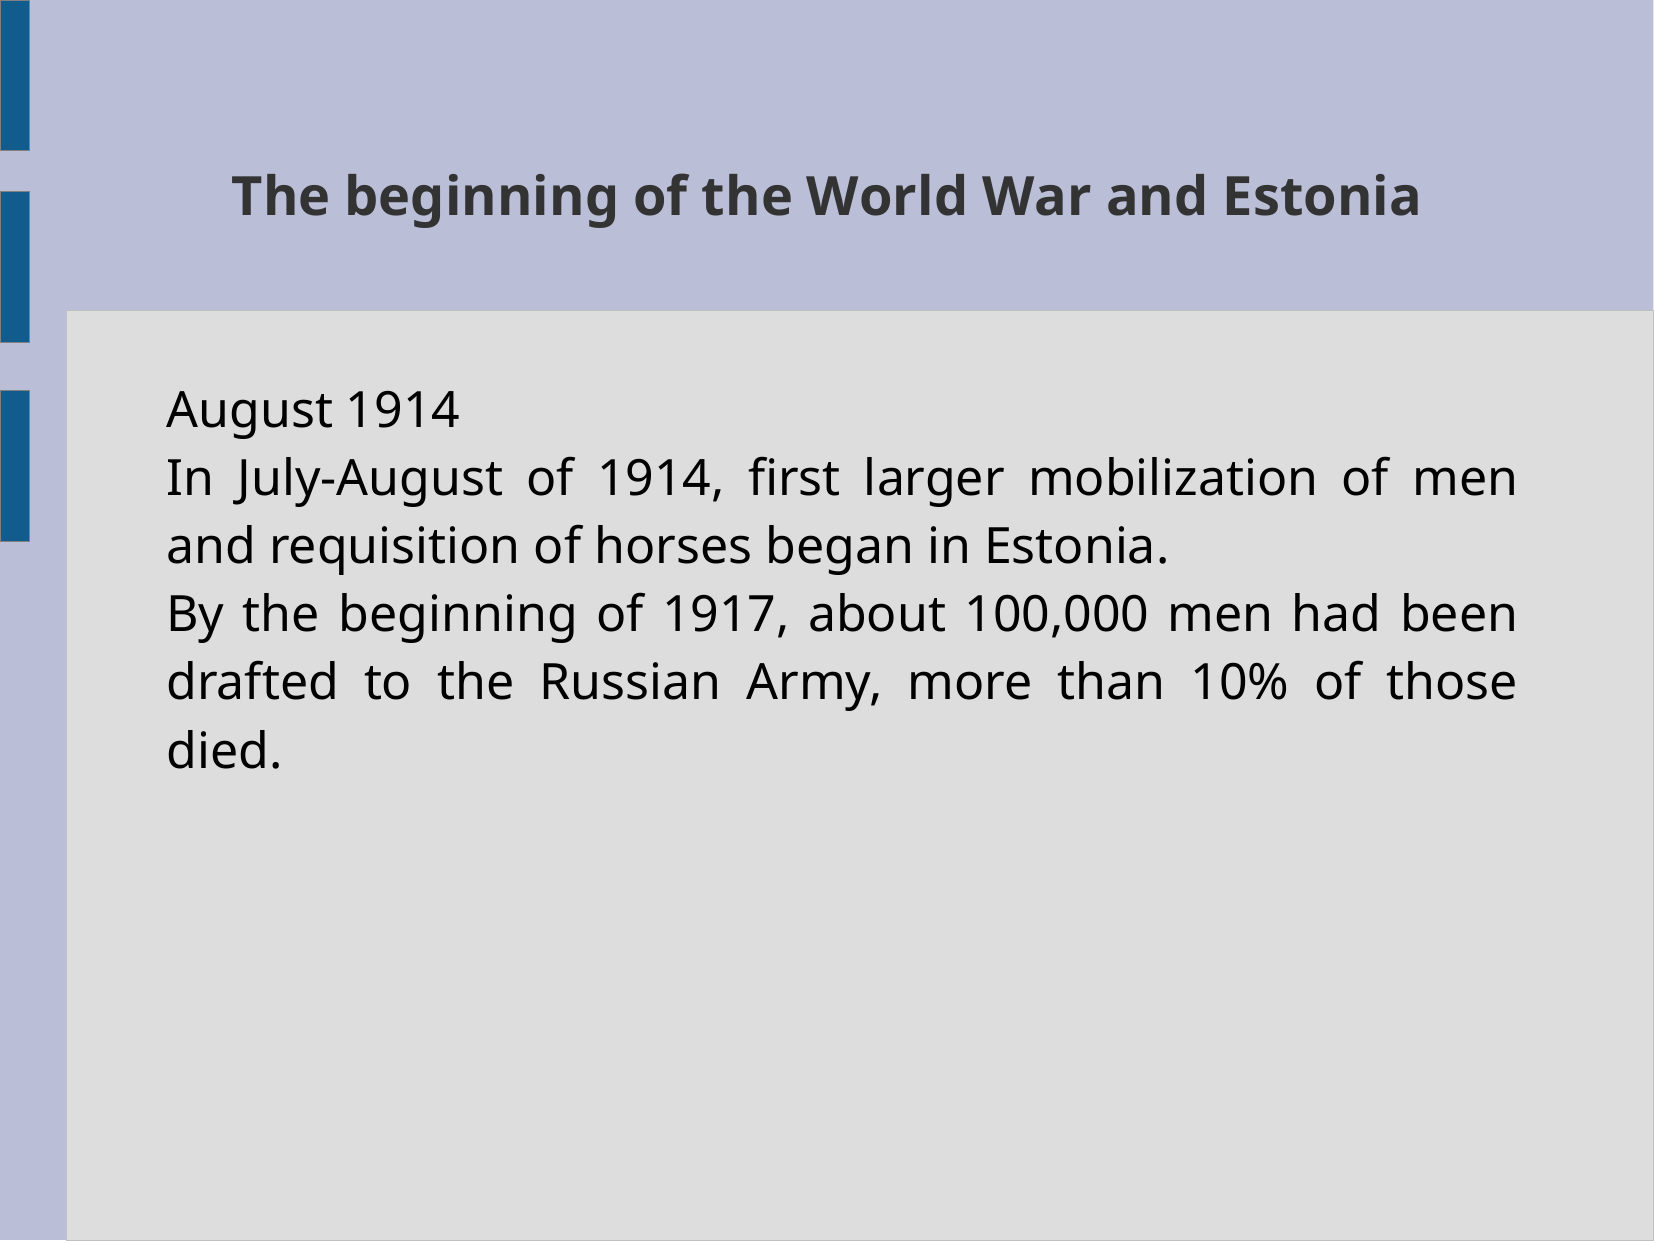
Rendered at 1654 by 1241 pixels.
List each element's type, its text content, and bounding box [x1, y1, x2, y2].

title The beginning of the World War and Estonia [121, 91, 1534, 299]
text_box August 1914 In July-August of 1914, first larger mobilization of men and requisition of horses began in Estonia. By the beginning of 1917, about 100,000 men had been drafted to the Russian Army, more than 10% of those died. [151, 366, 1534, 800]
